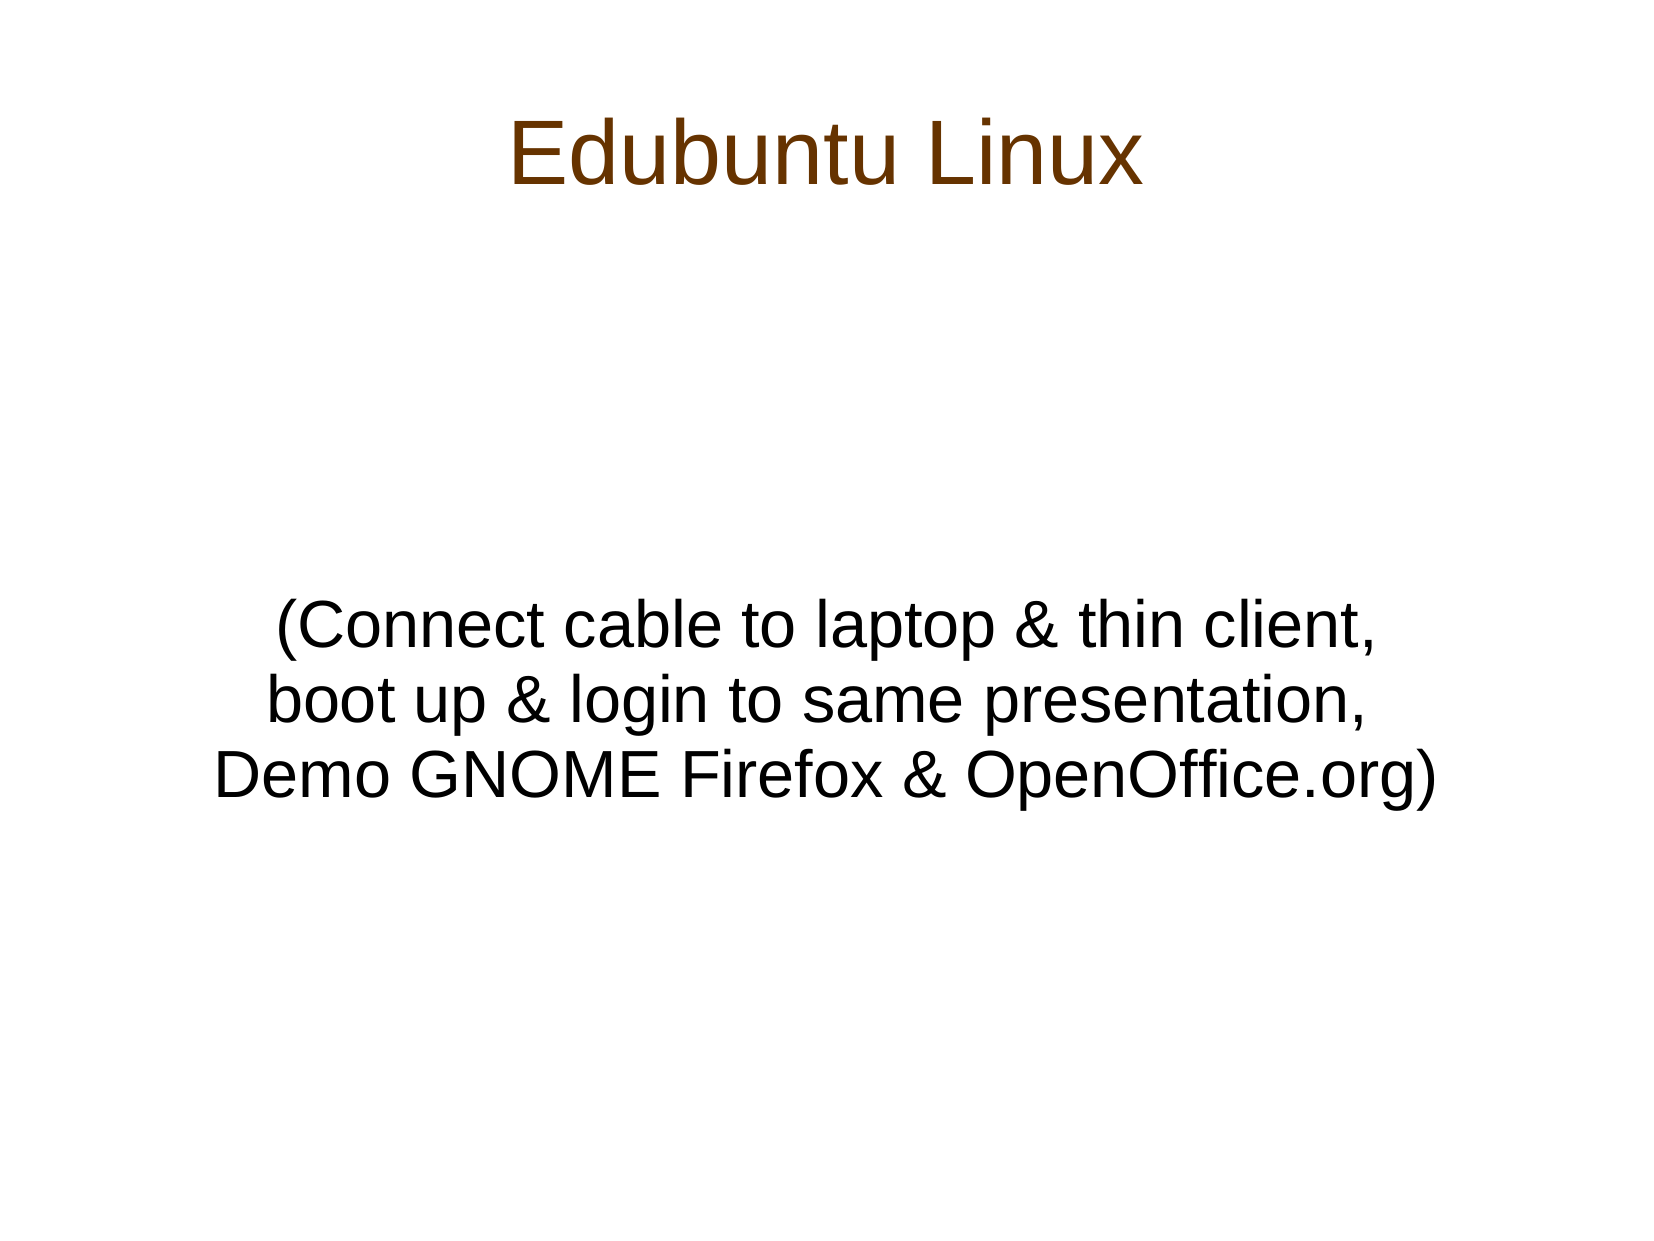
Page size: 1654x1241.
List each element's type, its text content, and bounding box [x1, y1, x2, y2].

title Edubuntu Linux [82, 49, 1571, 257]
subtitle (Connect cable to laptop & thin client, boot up & login to same presentation, Demo GNOME Firefox & OpenOffice.org) [82, 290, 1571, 1109]
